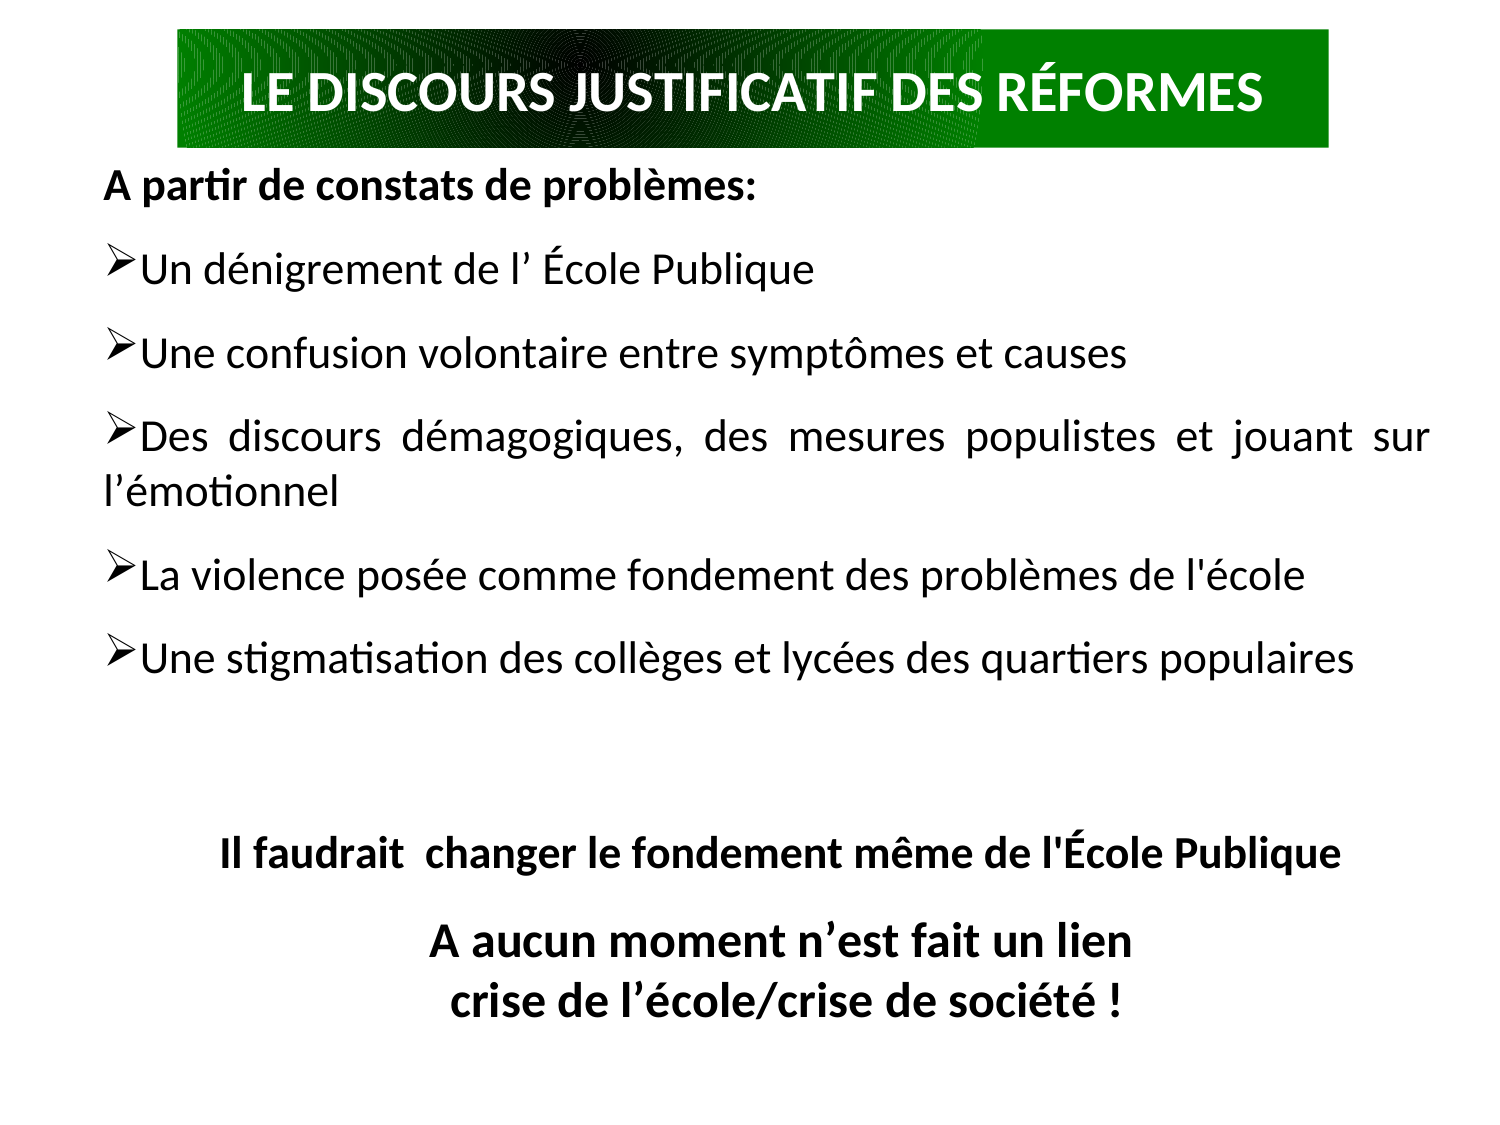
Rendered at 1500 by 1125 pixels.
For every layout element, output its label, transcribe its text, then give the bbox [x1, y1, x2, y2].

text_box A partir de constats de problèmes: Un dénigrement de l’ École Publique Une confusion volontaire entre symptômes et causes Des discours démagogiques, des mesures populistes et jouant sur l’émotionnel La violence posée comme fondement des problèmes de l'école Une stigmatisation des collèges et lycées des quartiers populaires Il faudrait changer le fondement même de l'École Publique A aucun moment n’est fait un lien crise de l’école/crise de société ! [88, 147, 1447, 1093]
title LE DISCOURS JUSTIFICATIF DES RÉFORMES [177, 29, 1329, 147]
